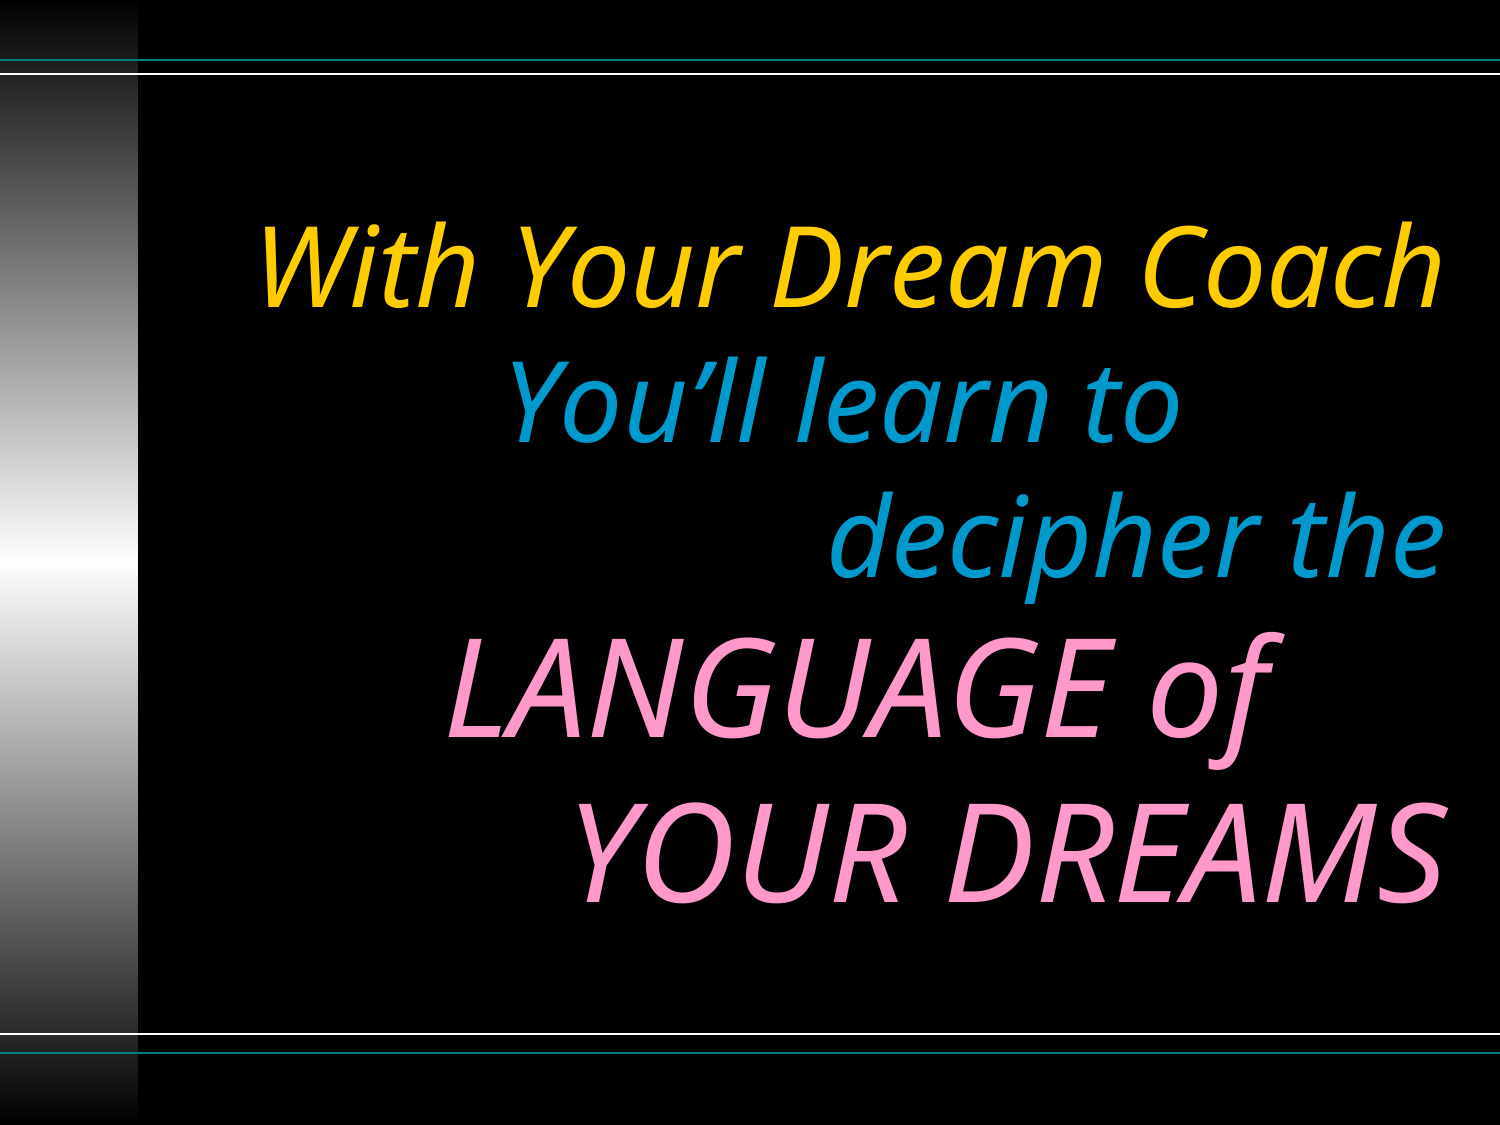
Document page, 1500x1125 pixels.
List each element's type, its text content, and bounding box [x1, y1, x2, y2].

title With Your Dream Coach You’ll learn to decipher the LANGUAGE of YOUR DREAMS [174, 99, 1463, 1026]
